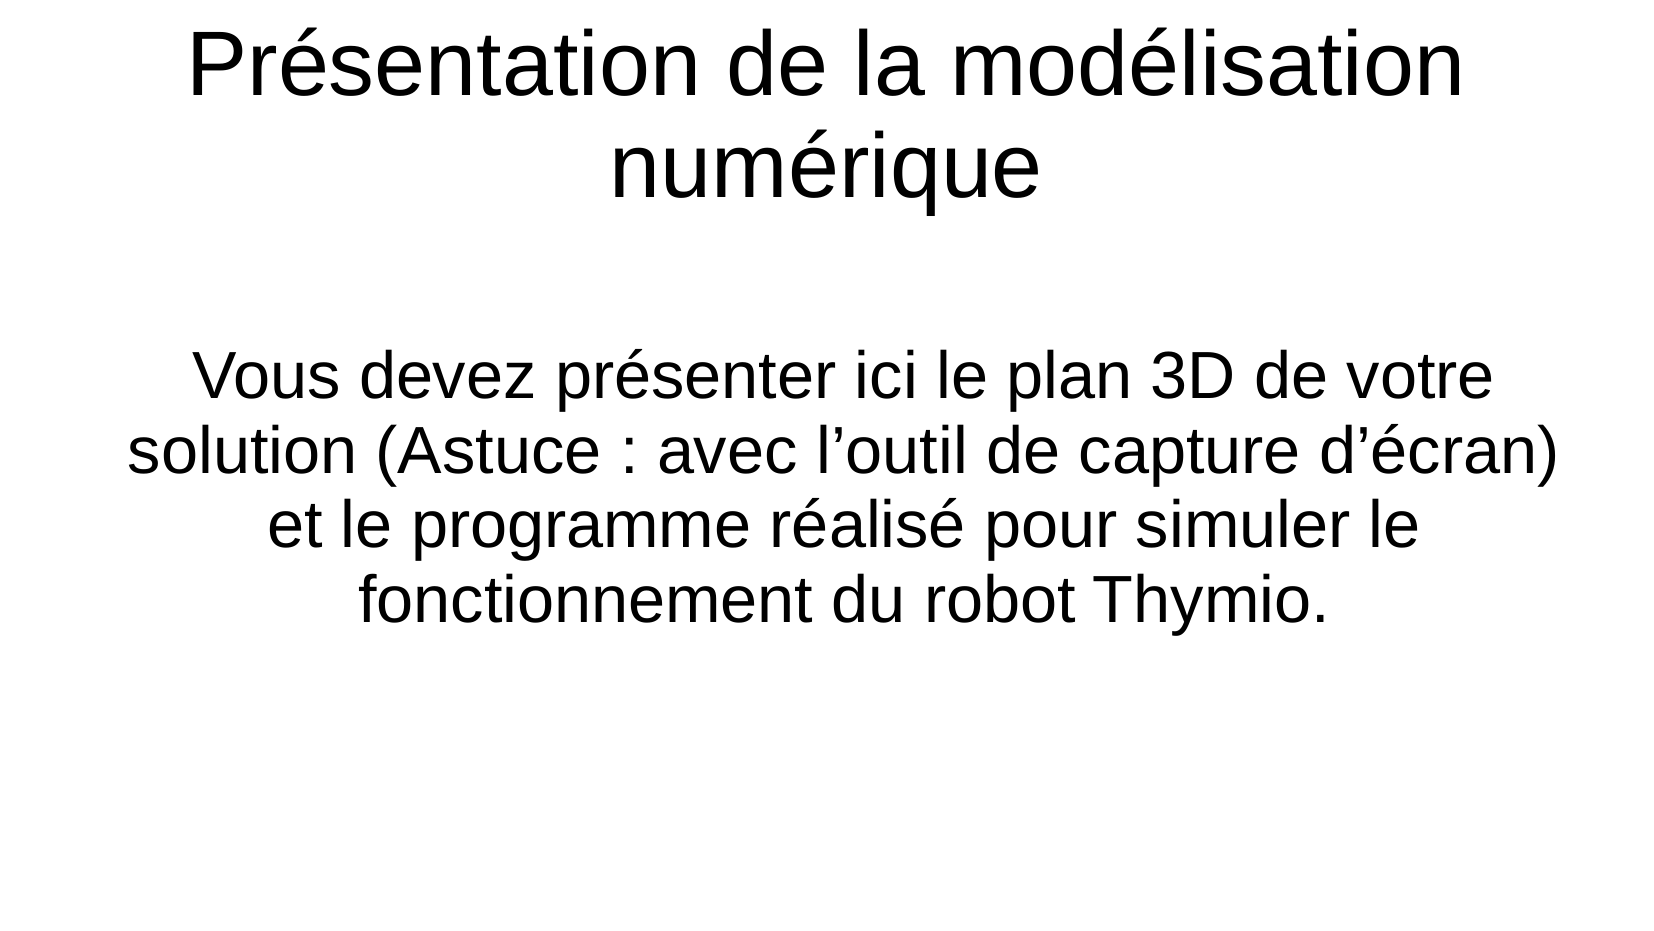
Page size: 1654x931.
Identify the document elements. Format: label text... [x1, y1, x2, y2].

title Présentation de la modélisation numérique [82, 12, 1571, 217]
list Vous devez présenter ici le plan 3D de votre solution (Astuce : avec l’outil de capture d’écran) et le programme réalisé pour simuler le fonctionnement du robot Thymio. [82, 217, 1571, 758]
